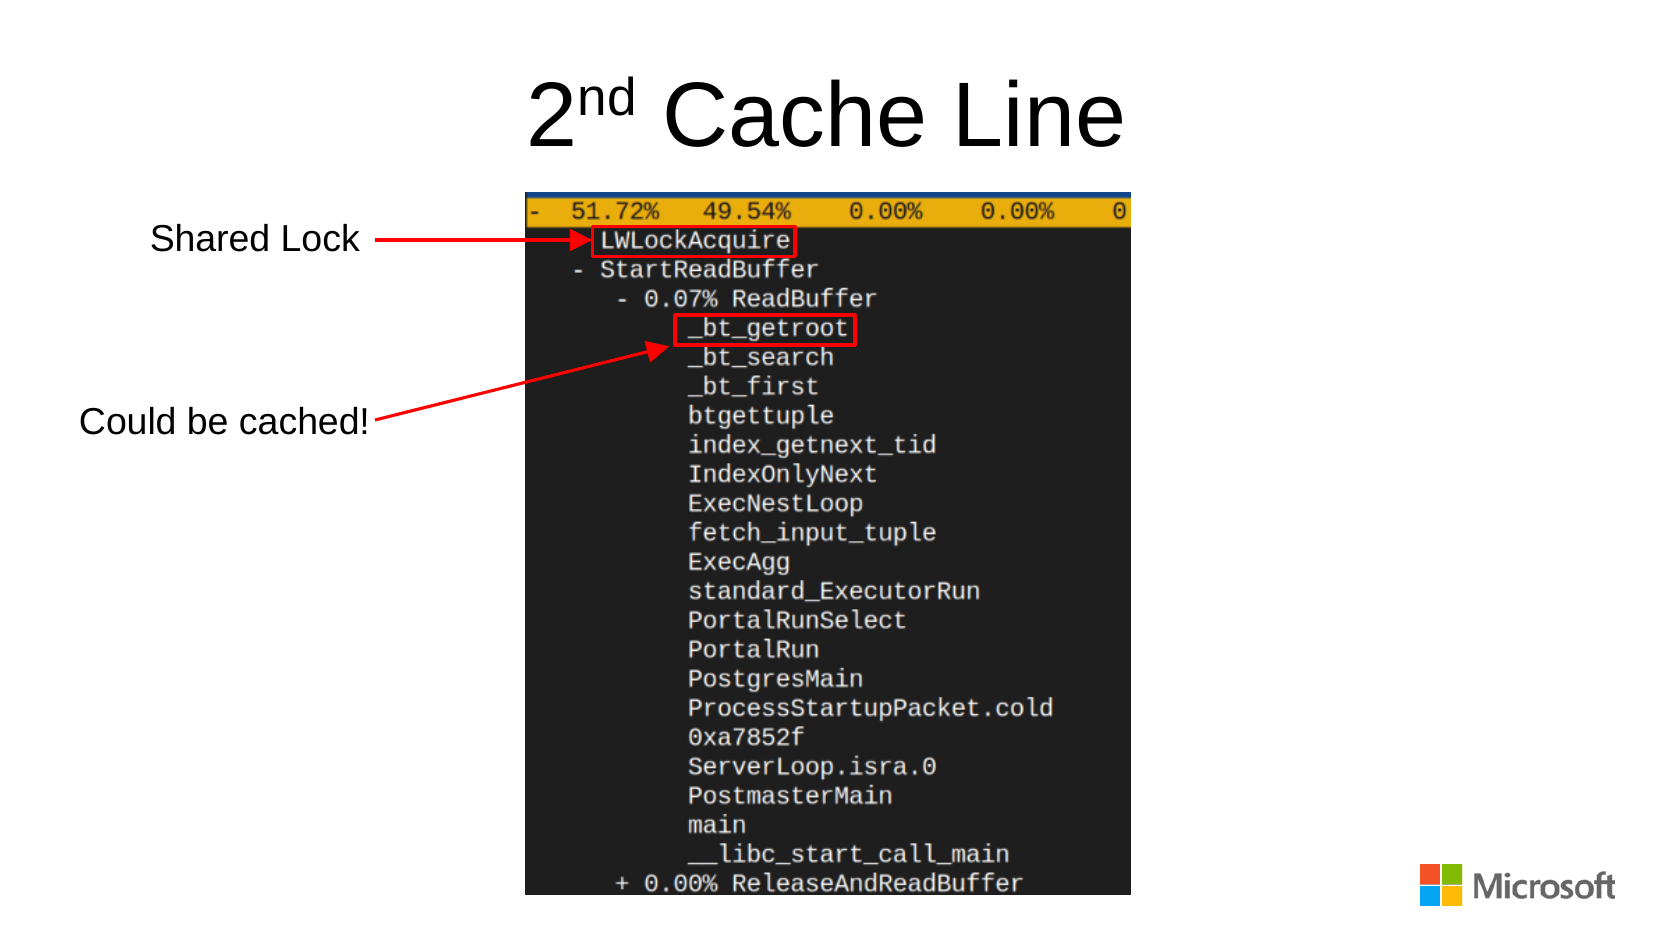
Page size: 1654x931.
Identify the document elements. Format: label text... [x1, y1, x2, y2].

text_box Could be cached! [64, 393, 481, 450]
picture [1420, 864, 1615, 906]
picture [525, 192, 1131, 895]
title 2nd Cache Line [82, 37, 1571, 193]
text_box Shared Lock [135, 210, 376, 267]
picture [594, 228, 793, 255]
